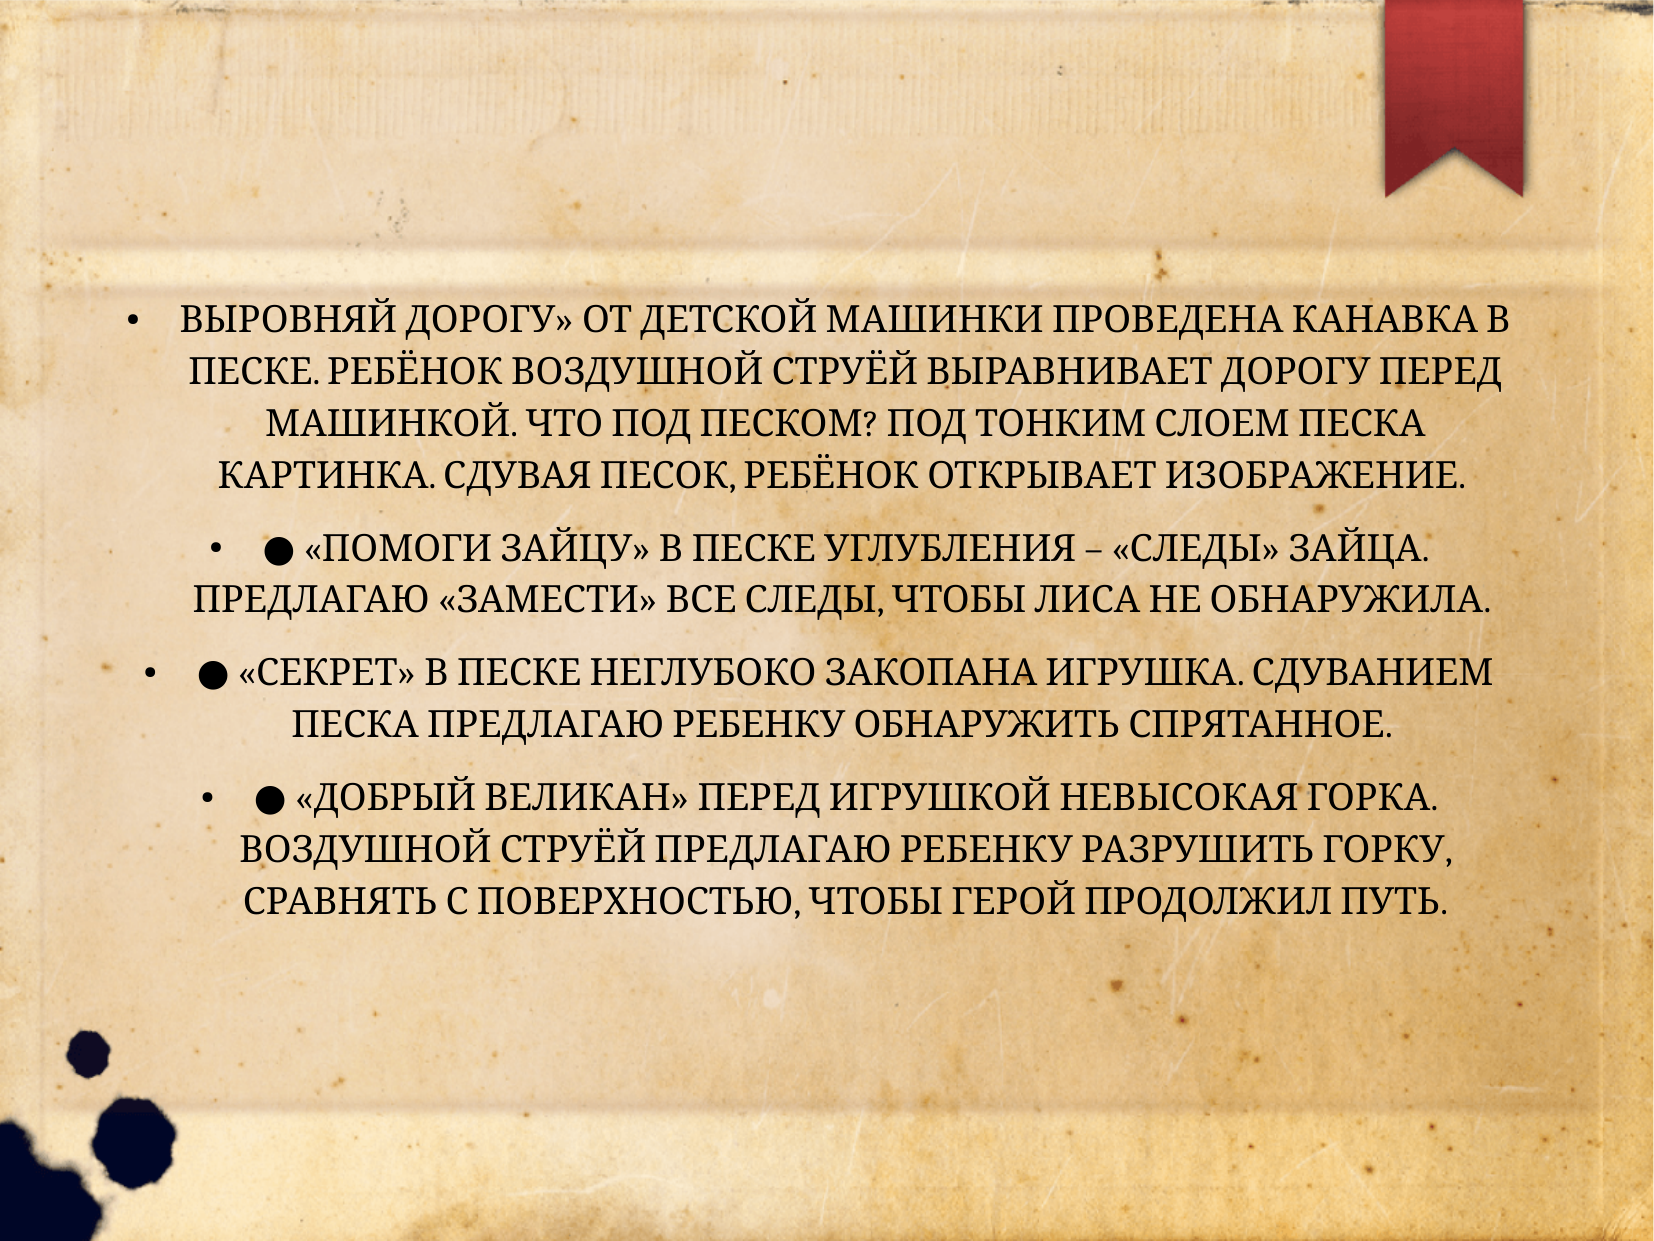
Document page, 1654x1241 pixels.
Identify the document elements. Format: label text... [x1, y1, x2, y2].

list Выровняй дорогу» От детской машинки проведена канавка в песке. Ребёнок воздушной струёй выравнивает дорогу перед машинкой. Что под песком? Под тонким слоем песка картинка. Сдувая песок, ребёнок открывает изображение. ● «Помоги зайцу» В песке углубления – «следы» зайца. Предлагаю «замести» все следы, чтобы лиса не обнаружила. ● «Секрет» В песке неглубоко закопана игрушка. Сдуванием песка предлагаю ребенку обнаружить спрятанное. ● «Добрый великан» Перед игрушкой невысокая горка. Воздушной струёй предлагаю ребенку разрушить горку, сравнять с поверхностью, чтобы герой продолжил путь. [82, 290, 1538, 1010]
picture [0, 0, 1654, 1241]
